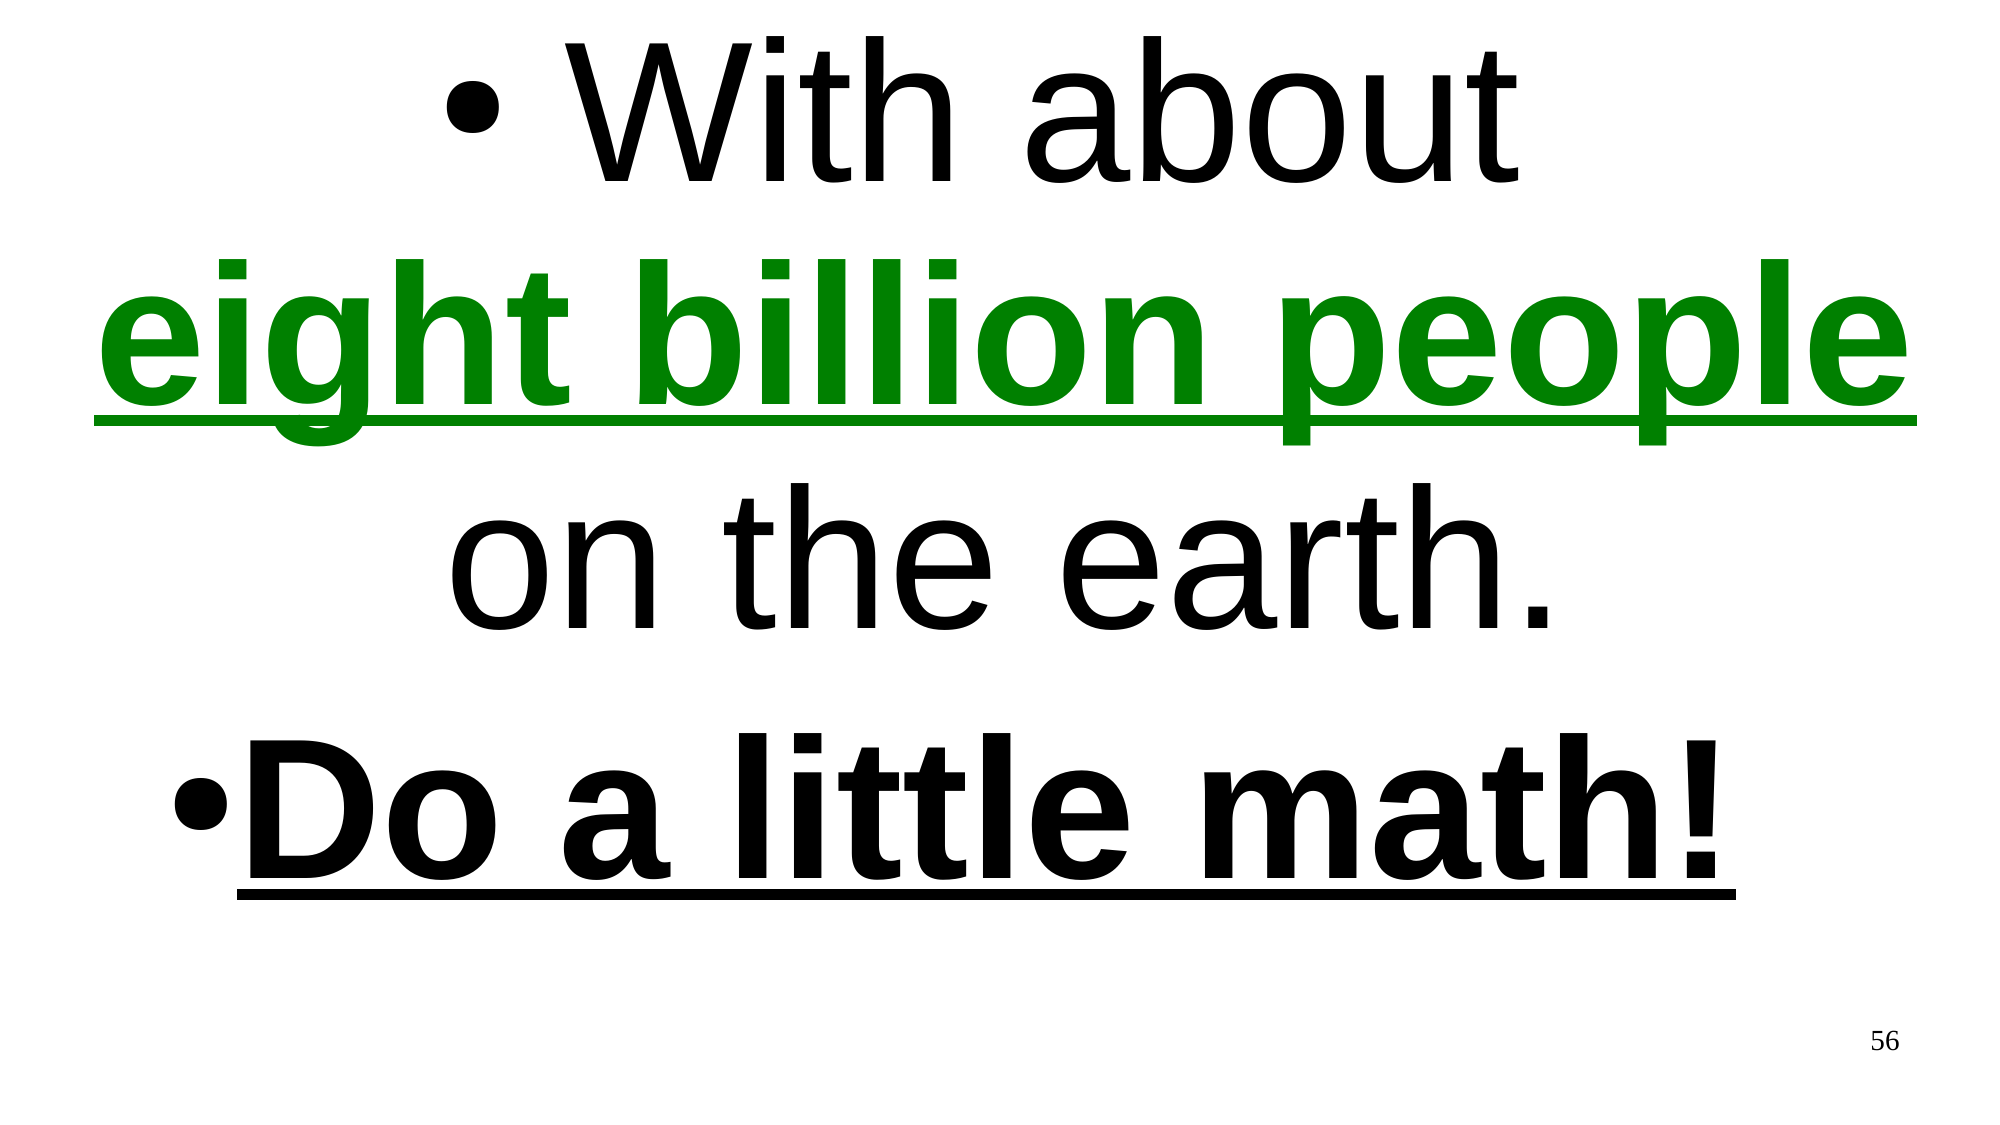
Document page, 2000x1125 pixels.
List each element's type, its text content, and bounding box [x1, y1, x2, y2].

list With about eight billion people on the earth. Do a little math! [0, 0, 1996, 1123]
